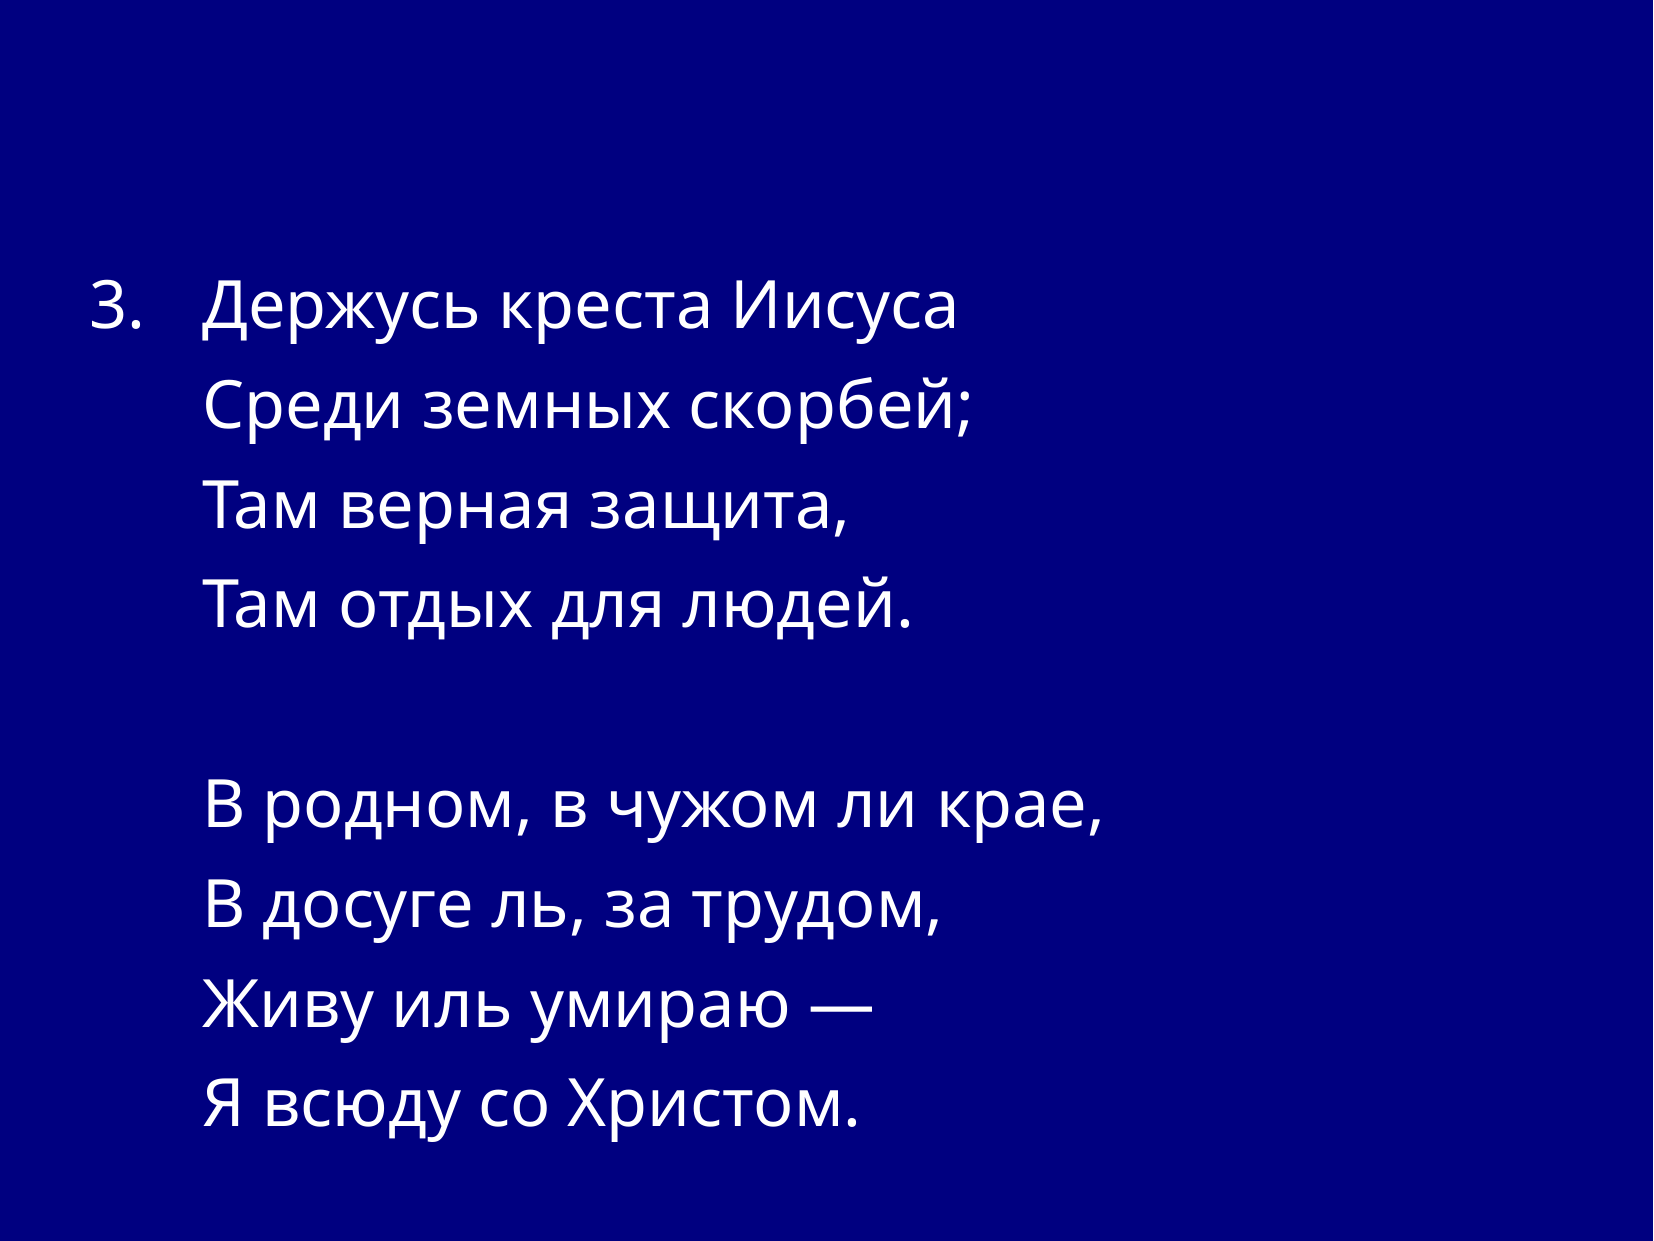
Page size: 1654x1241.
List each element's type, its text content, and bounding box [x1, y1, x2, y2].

text_box 3. Держусь креста Иисуса Среди земных скорбей; Там верная защита, Там отдых для людей. В родном, в чужом ли крае, В досуге ль, за трудом, Живу иль умираю — Я всюду со Христом. [75, 150, 1576, 1163]
